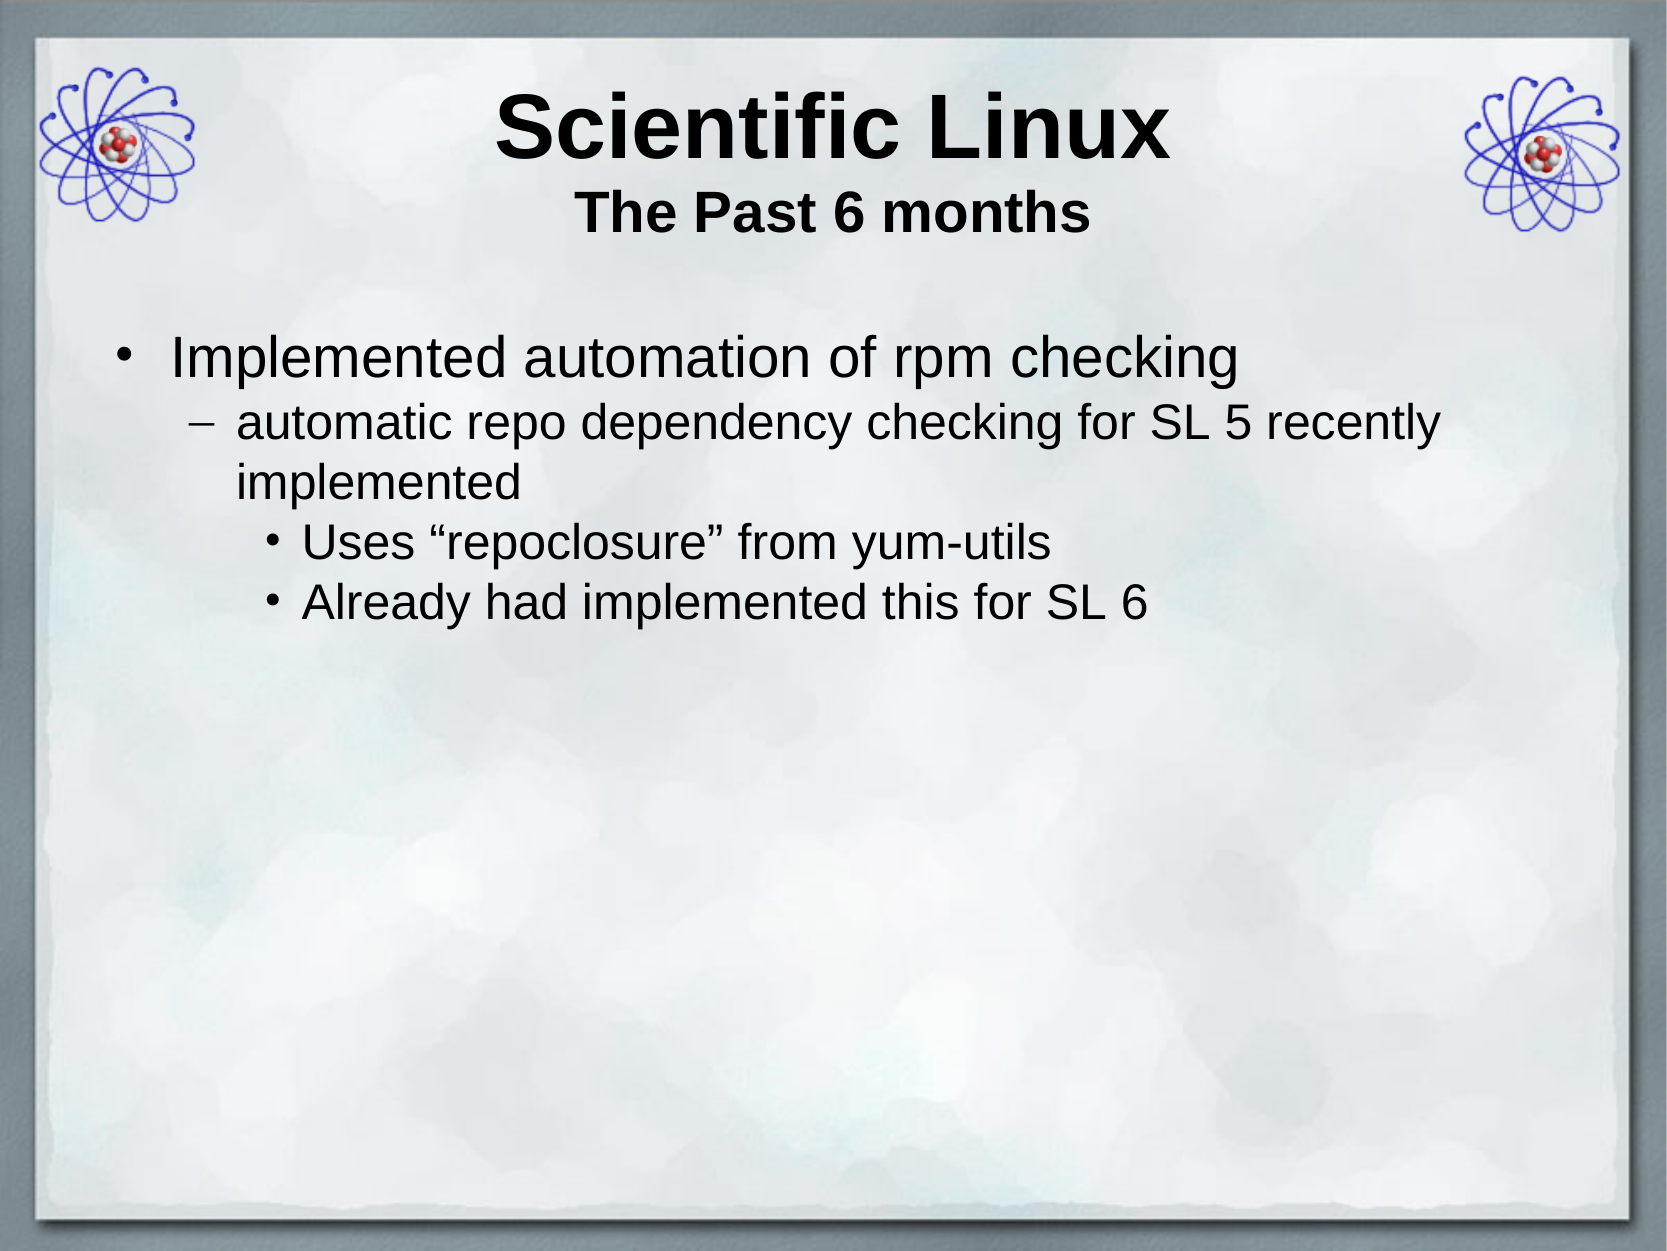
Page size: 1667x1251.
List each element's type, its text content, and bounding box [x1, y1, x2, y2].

title Scientific Linux The Past 6 months [289, 75, 1378, 246]
picture [0, 0, 1667, 1251]
text_box Implemented automation of rpm checking automatic repo dependency checking for SL 5 recently implemented Uses “repoclosure” from yum-utils Already had implemented this for SL 6 [99, 311, 1552, 934]
